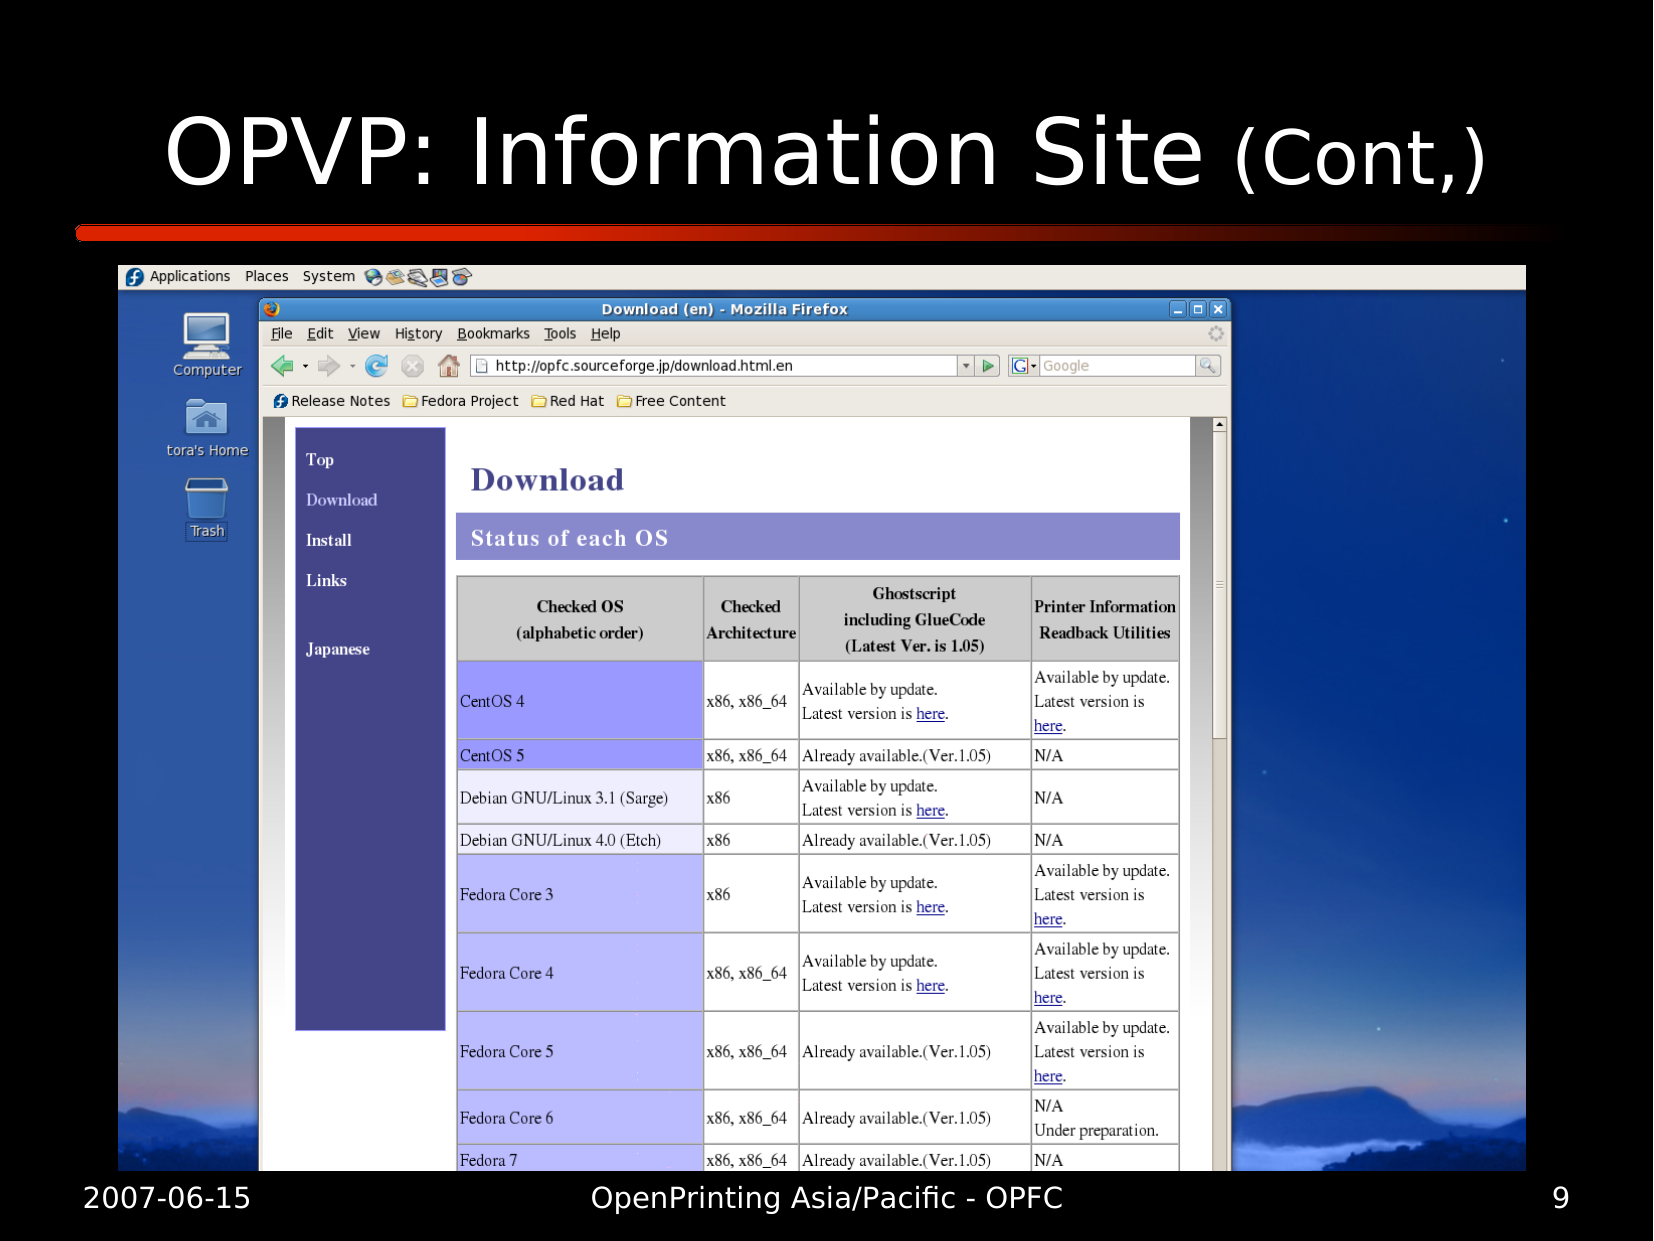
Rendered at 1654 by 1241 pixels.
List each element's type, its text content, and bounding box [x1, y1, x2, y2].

picture [118, 265, 1526, 1171]
title OPVP: Information Site (Cont,) [82, 56, 1571, 250]
